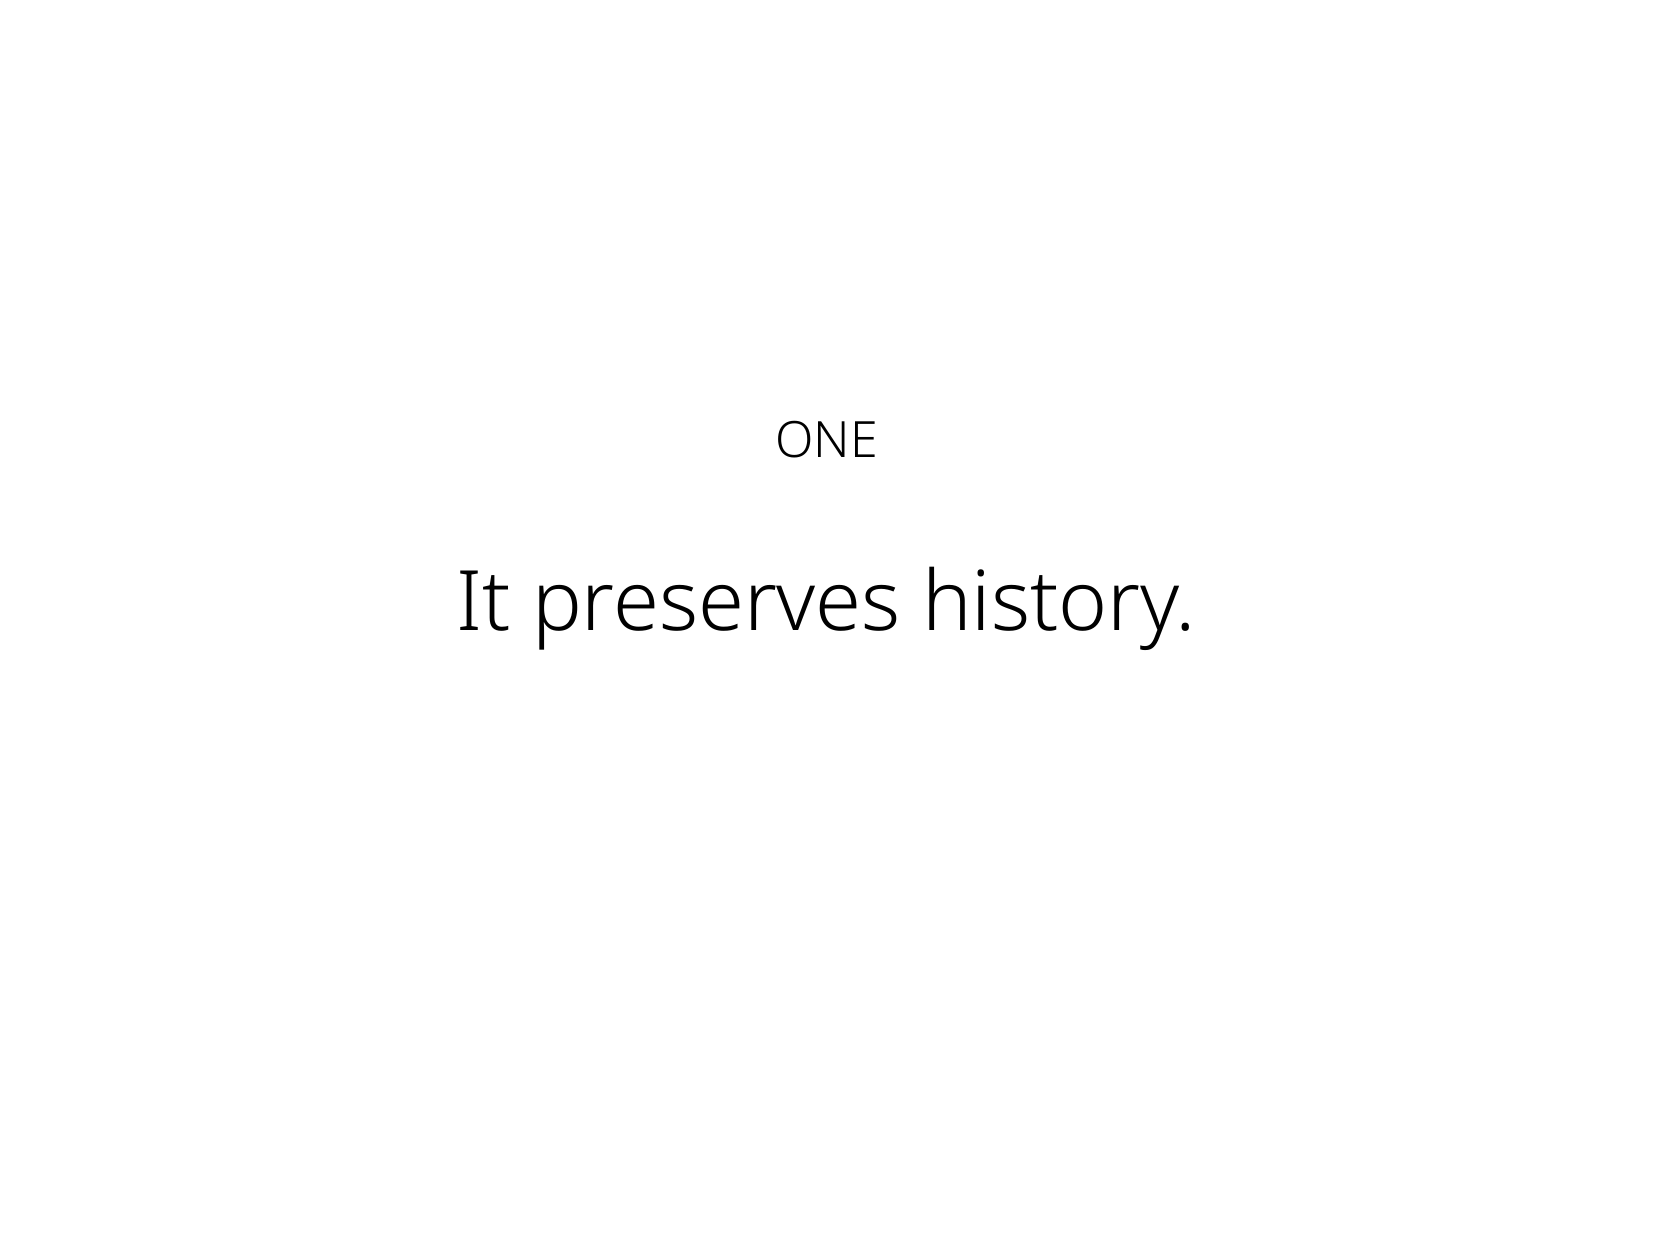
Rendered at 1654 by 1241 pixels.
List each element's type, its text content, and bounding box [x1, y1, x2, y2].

subtitle ONE It preserves history. [82, 49, 1571, 1010]
